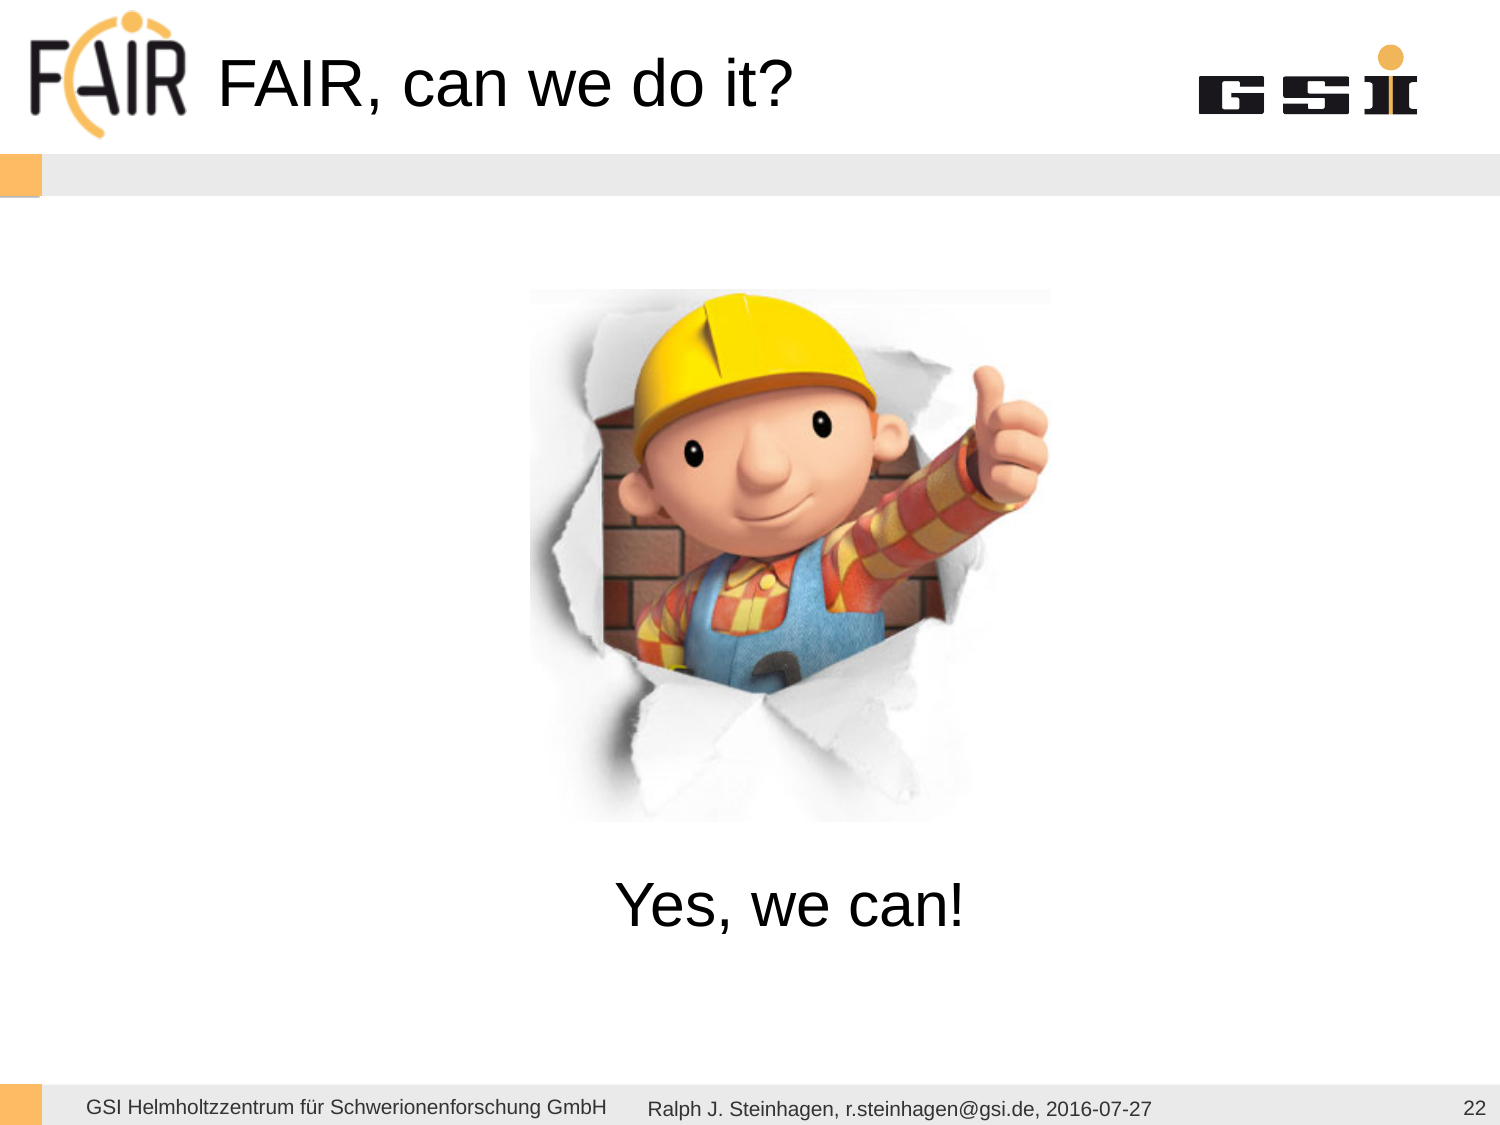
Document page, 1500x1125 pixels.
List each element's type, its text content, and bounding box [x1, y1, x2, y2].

picture [530, 289, 1051, 822]
title FAIR, can we do it? [217, 20, 1109, 147]
picture [1197, 42, 1419, 117]
text_box Yes, we can! [569, 862, 1012, 947]
picture [30, 9, 187, 141]
